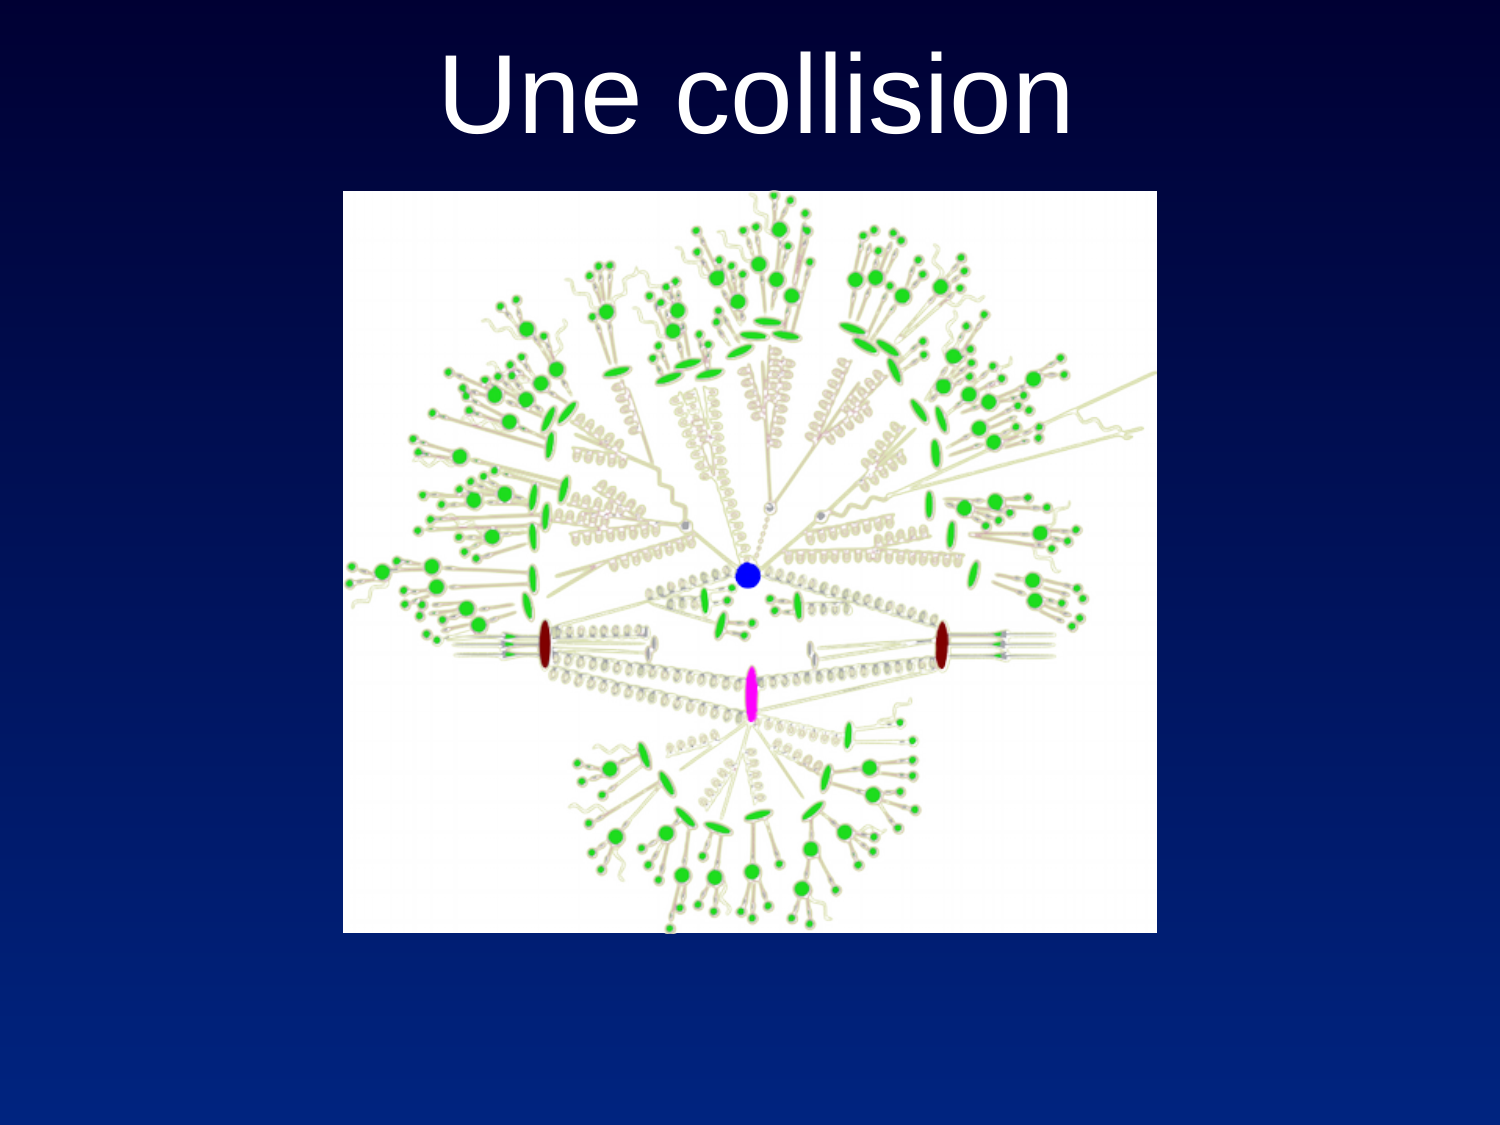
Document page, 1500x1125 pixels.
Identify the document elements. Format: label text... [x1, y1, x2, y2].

title Une collision [11, 0, 1500, 189]
picture [343, 190, 1157, 934]
